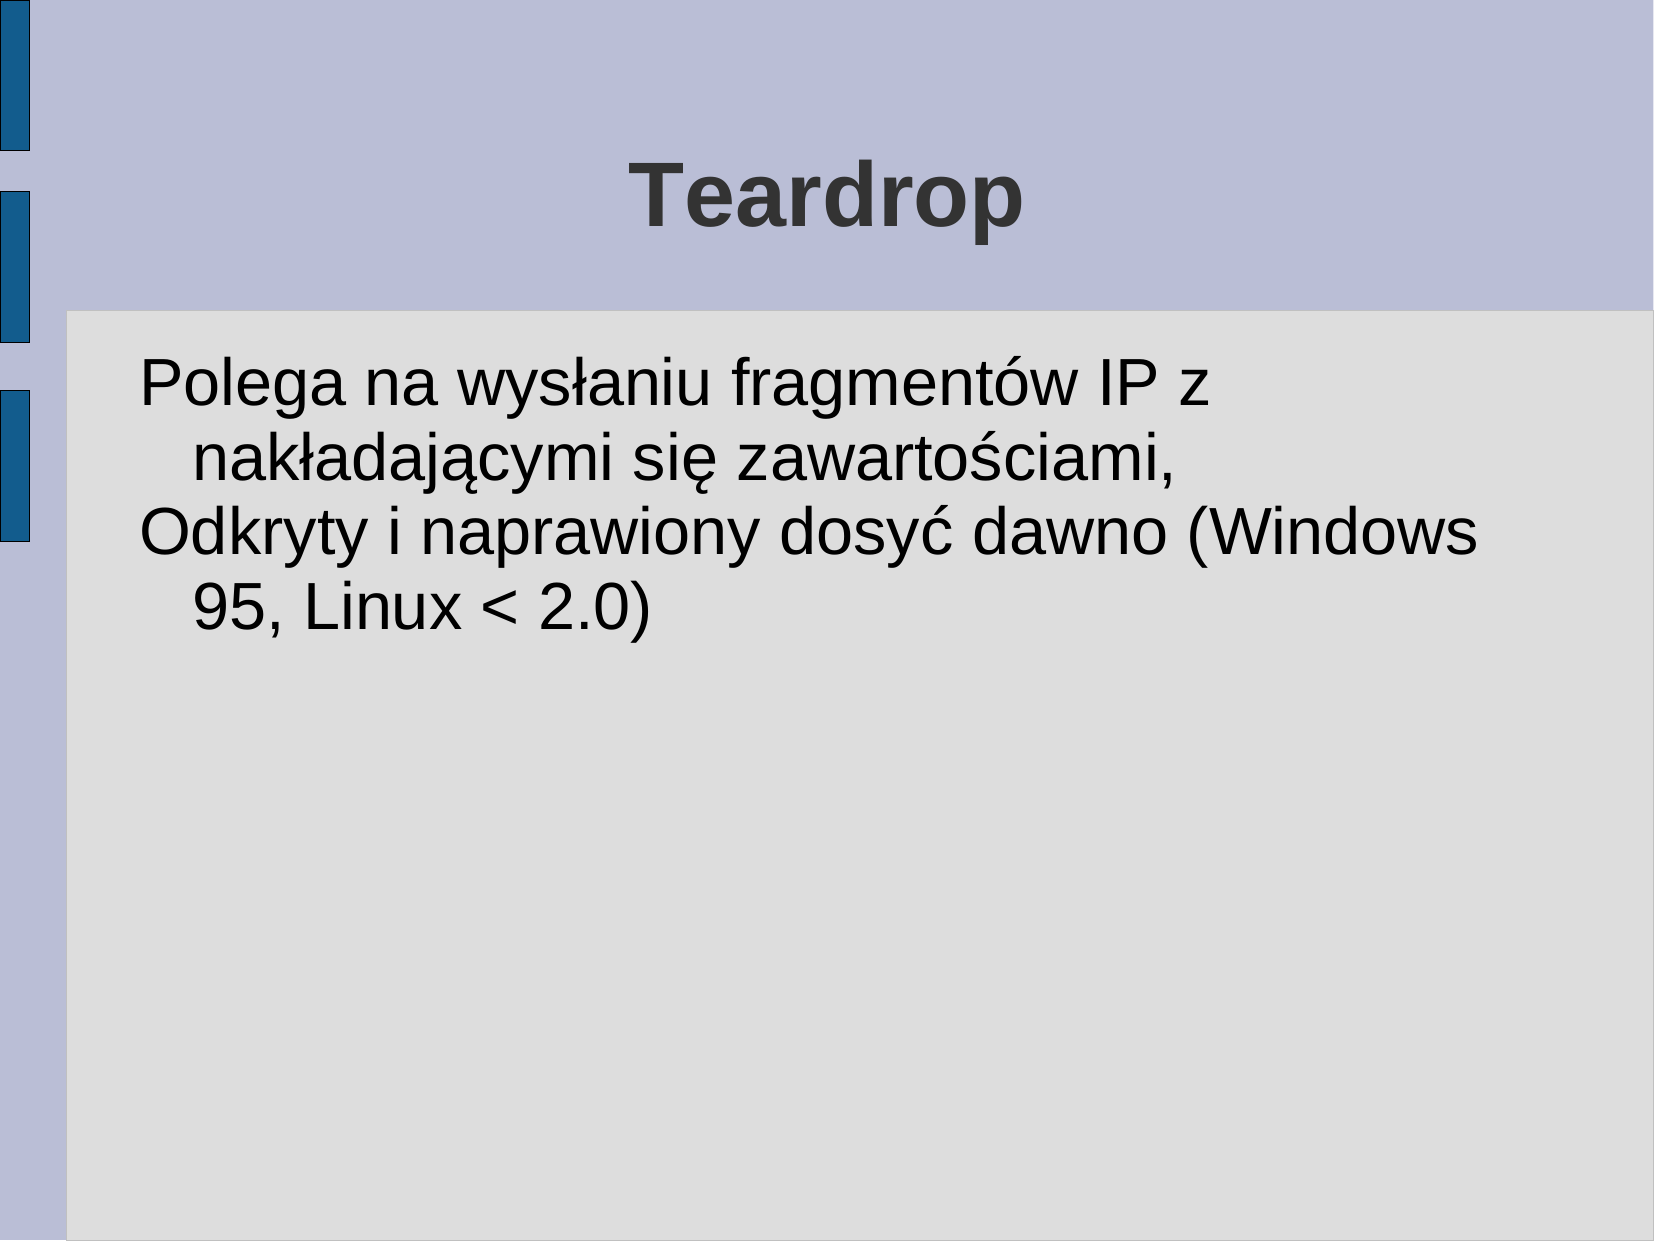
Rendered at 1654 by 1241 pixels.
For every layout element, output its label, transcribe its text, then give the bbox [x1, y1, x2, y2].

title Teardrop [121, 91, 1534, 299]
list Polega na wysłaniu fragmentów IP z nakładającymi się zawartościami, Odkryty i naprawiony dosyć dawno (Windows 95, Linux < 2.0) [121, 344, 1534, 1127]
